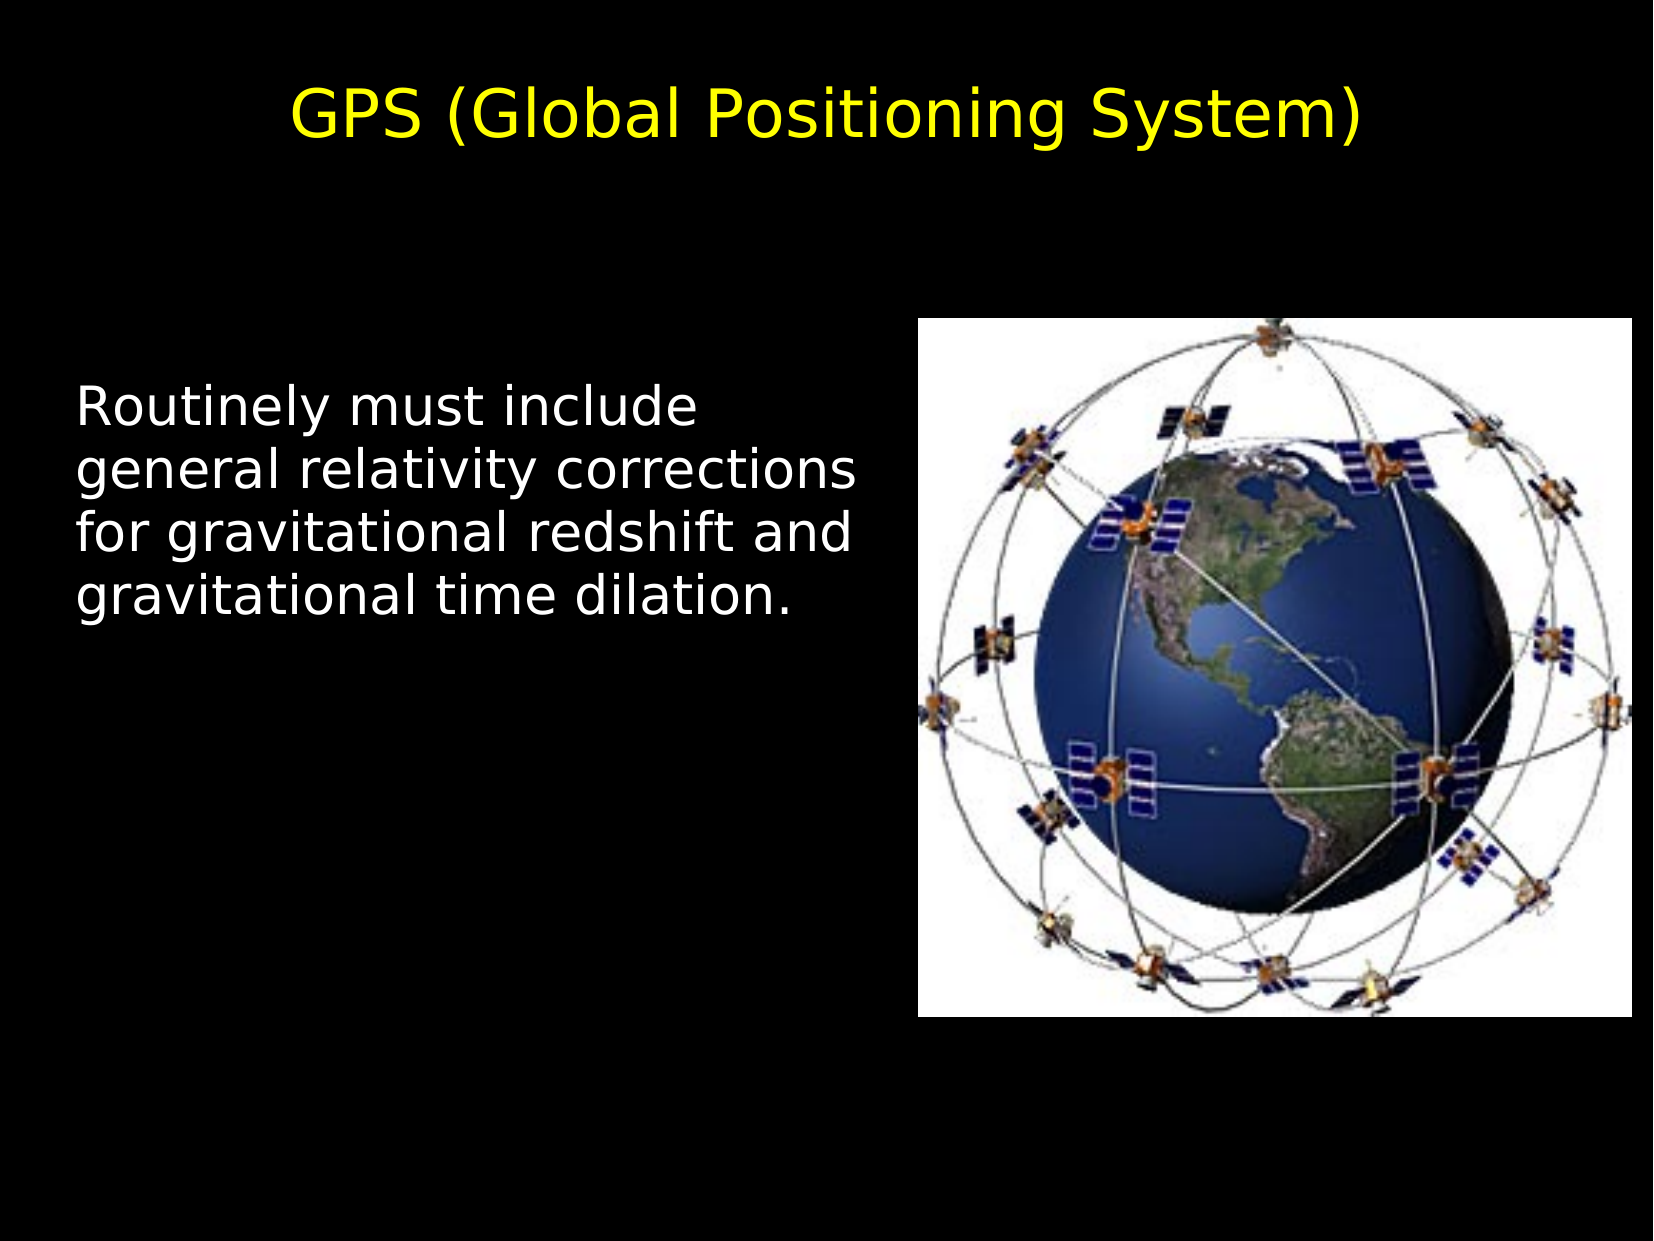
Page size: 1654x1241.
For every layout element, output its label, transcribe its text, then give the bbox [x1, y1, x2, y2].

text_box GPS (Global Positioning System) [289, 75, 1364, 153]
picture [918, 318, 1632, 1017]
text_box Routinely must include general relativity corrections for gravitational redshift and gravitational time dilation. [75, 375, 882, 628]
